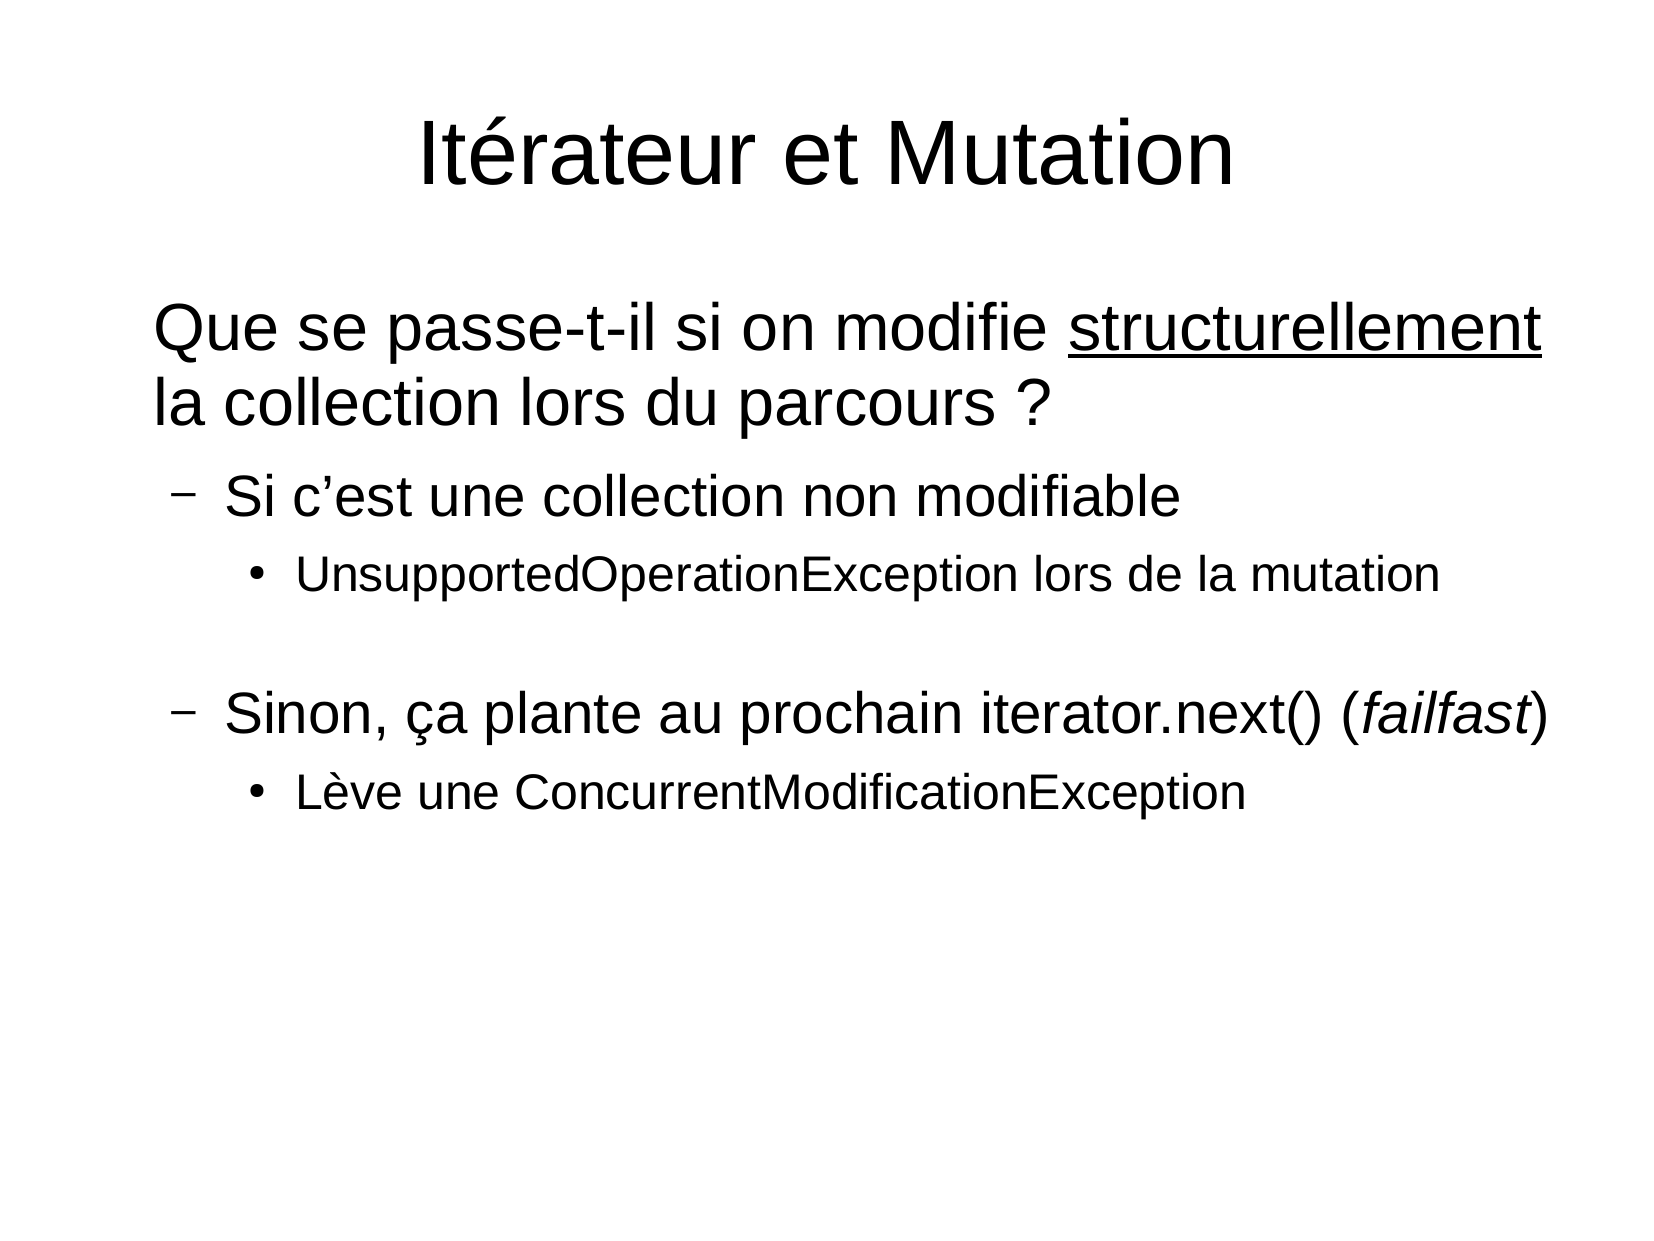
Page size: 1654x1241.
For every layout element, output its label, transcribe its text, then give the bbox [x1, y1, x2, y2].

title Itérateur et Mutation [82, 49, 1571, 257]
list Que se passe-t-il si on modifie structurellement la collection lors du parcours ? Si c’est une collection non modifiable UnsupportedOperationException lors de la mutation Sinon, ça plante au prochain iterator.next() (failfast) Lève une ConcurrentModificationException [82, 290, 1571, 1096]
